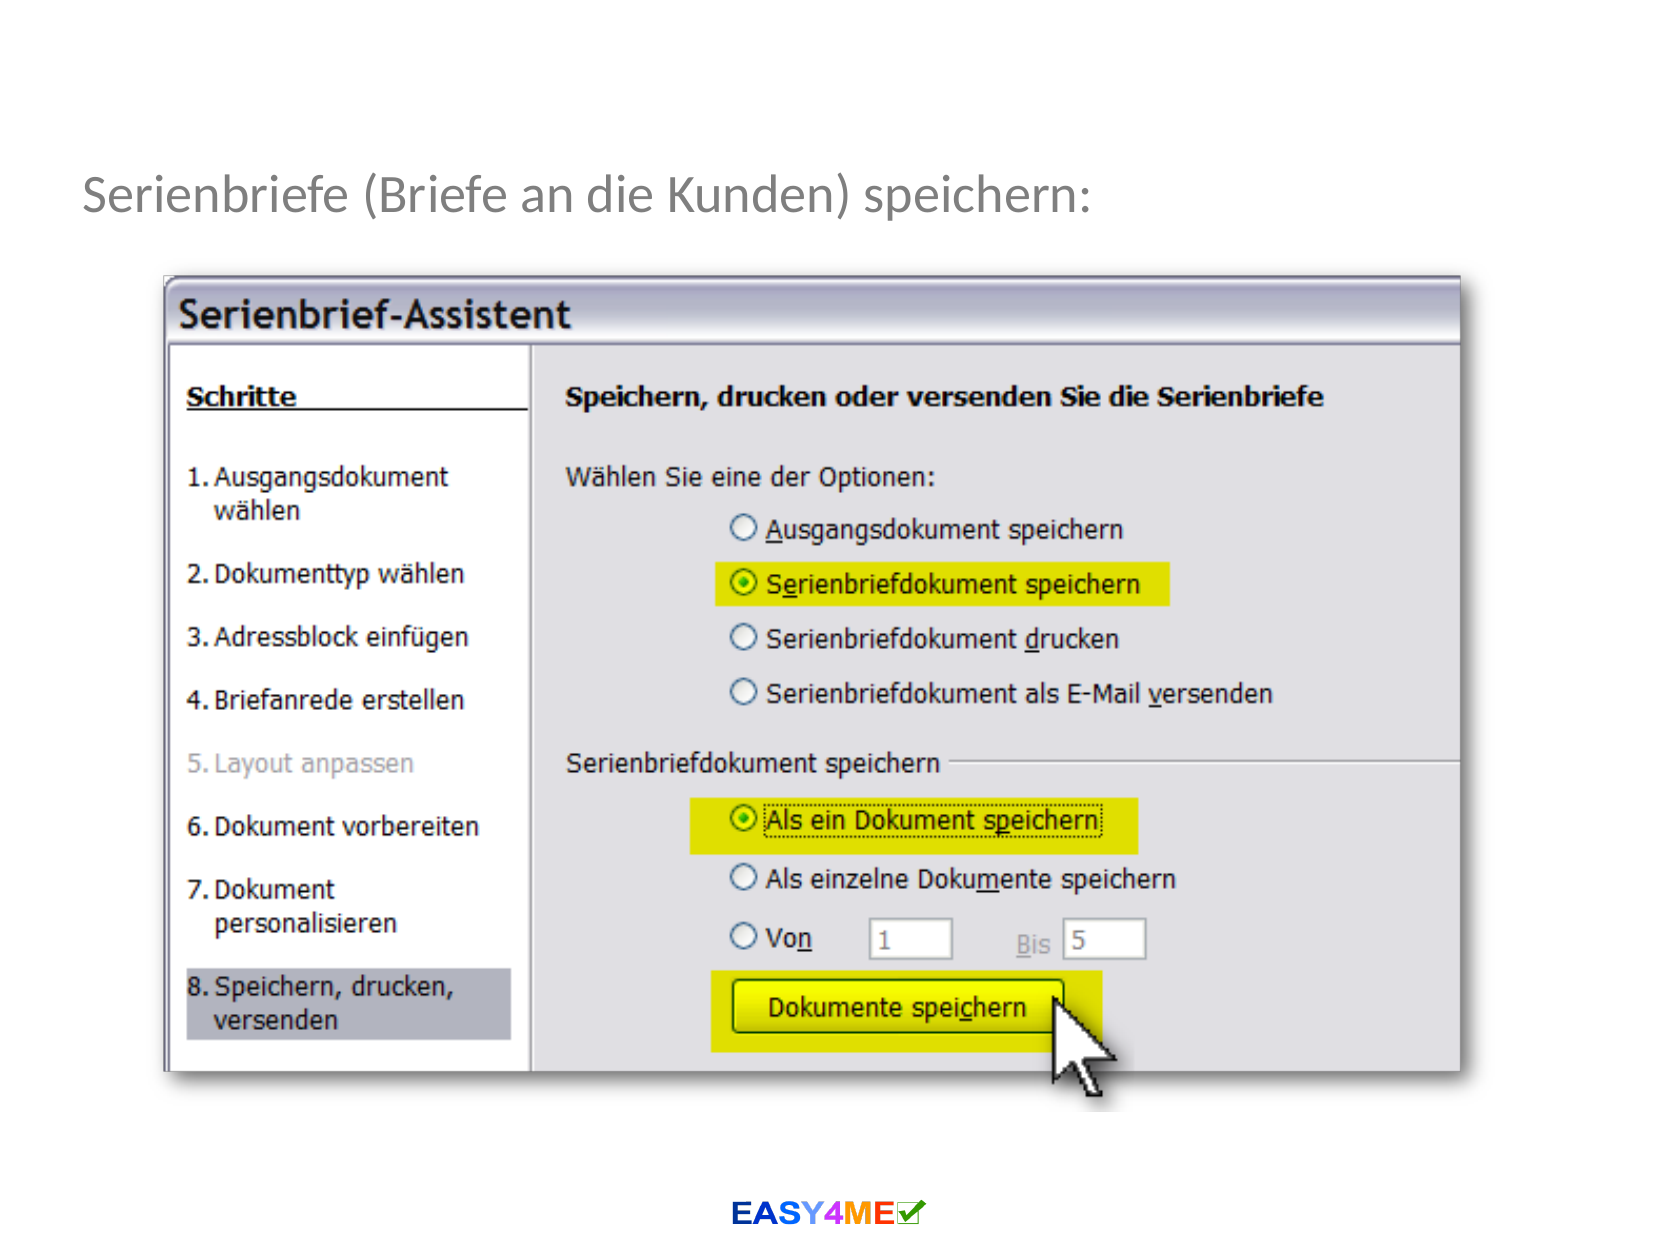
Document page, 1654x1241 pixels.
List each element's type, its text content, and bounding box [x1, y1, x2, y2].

list Serienbriefe (Briefe an die Kunden) speichern: [11, 171, 1595, 1010]
picture [726, 1195, 934, 1229]
picture [141, 253, 1501, 1112]
